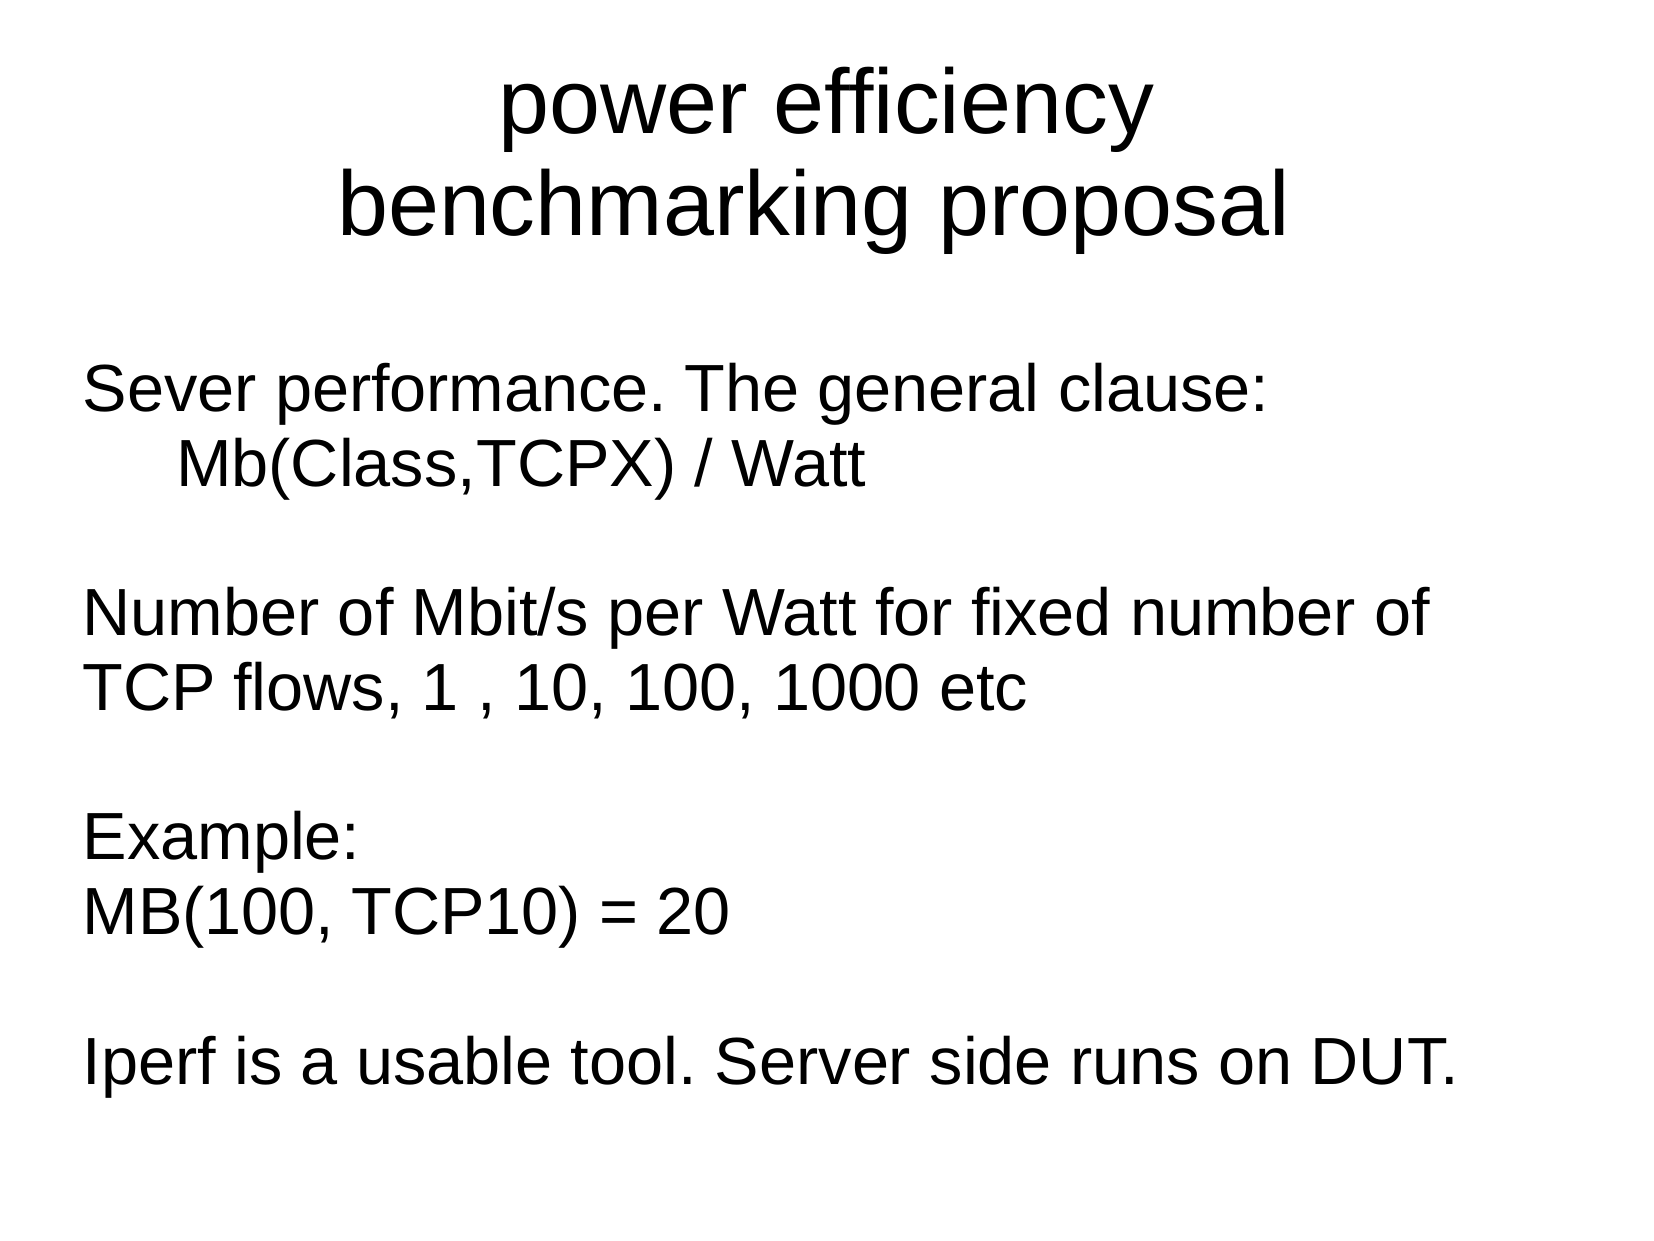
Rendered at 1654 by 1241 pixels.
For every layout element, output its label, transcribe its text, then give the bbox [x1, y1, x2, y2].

title power efficiency benchmarking proposal [82, 49, 1571, 257]
subtitle Sever performance. The general clause: Mb(Class,TCPX) / Watt Number of Mbit/s per Watt for fixed number of TCP flows, 1 , 10, 100, 1000 etc Example: MB(100, TCP10) = 20 Iperf is a usable tool. Server side runs on DUT. [82, 51, 1538, 1241]
